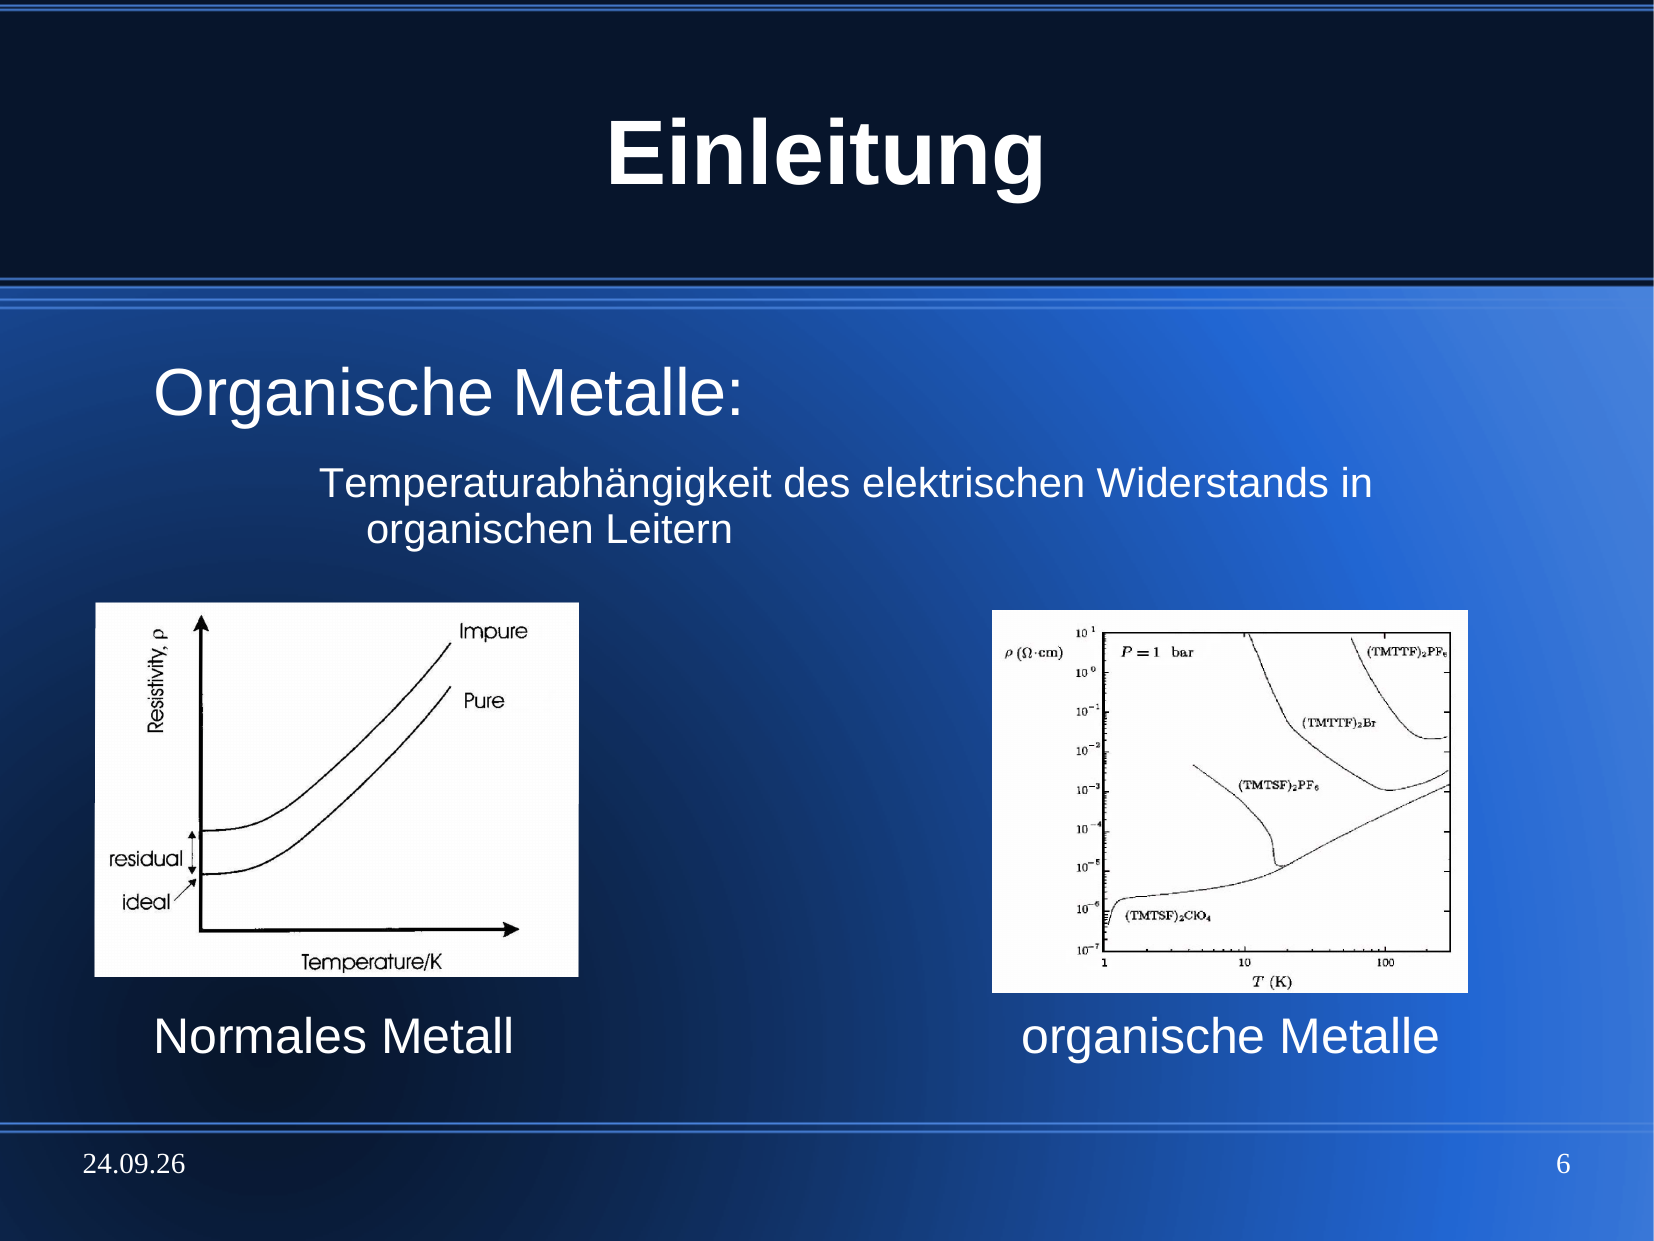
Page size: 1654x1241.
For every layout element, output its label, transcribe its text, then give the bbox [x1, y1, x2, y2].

list Organische Metalle: Temperaturabhängigkeit des elektrischen Widerstands in organischen Leitern Normales Metall organische Metalle [82, 355, 1571, 1144]
title Einleitung [82, 49, 1571, 257]
picture [0, 0, 1654, 1241]
